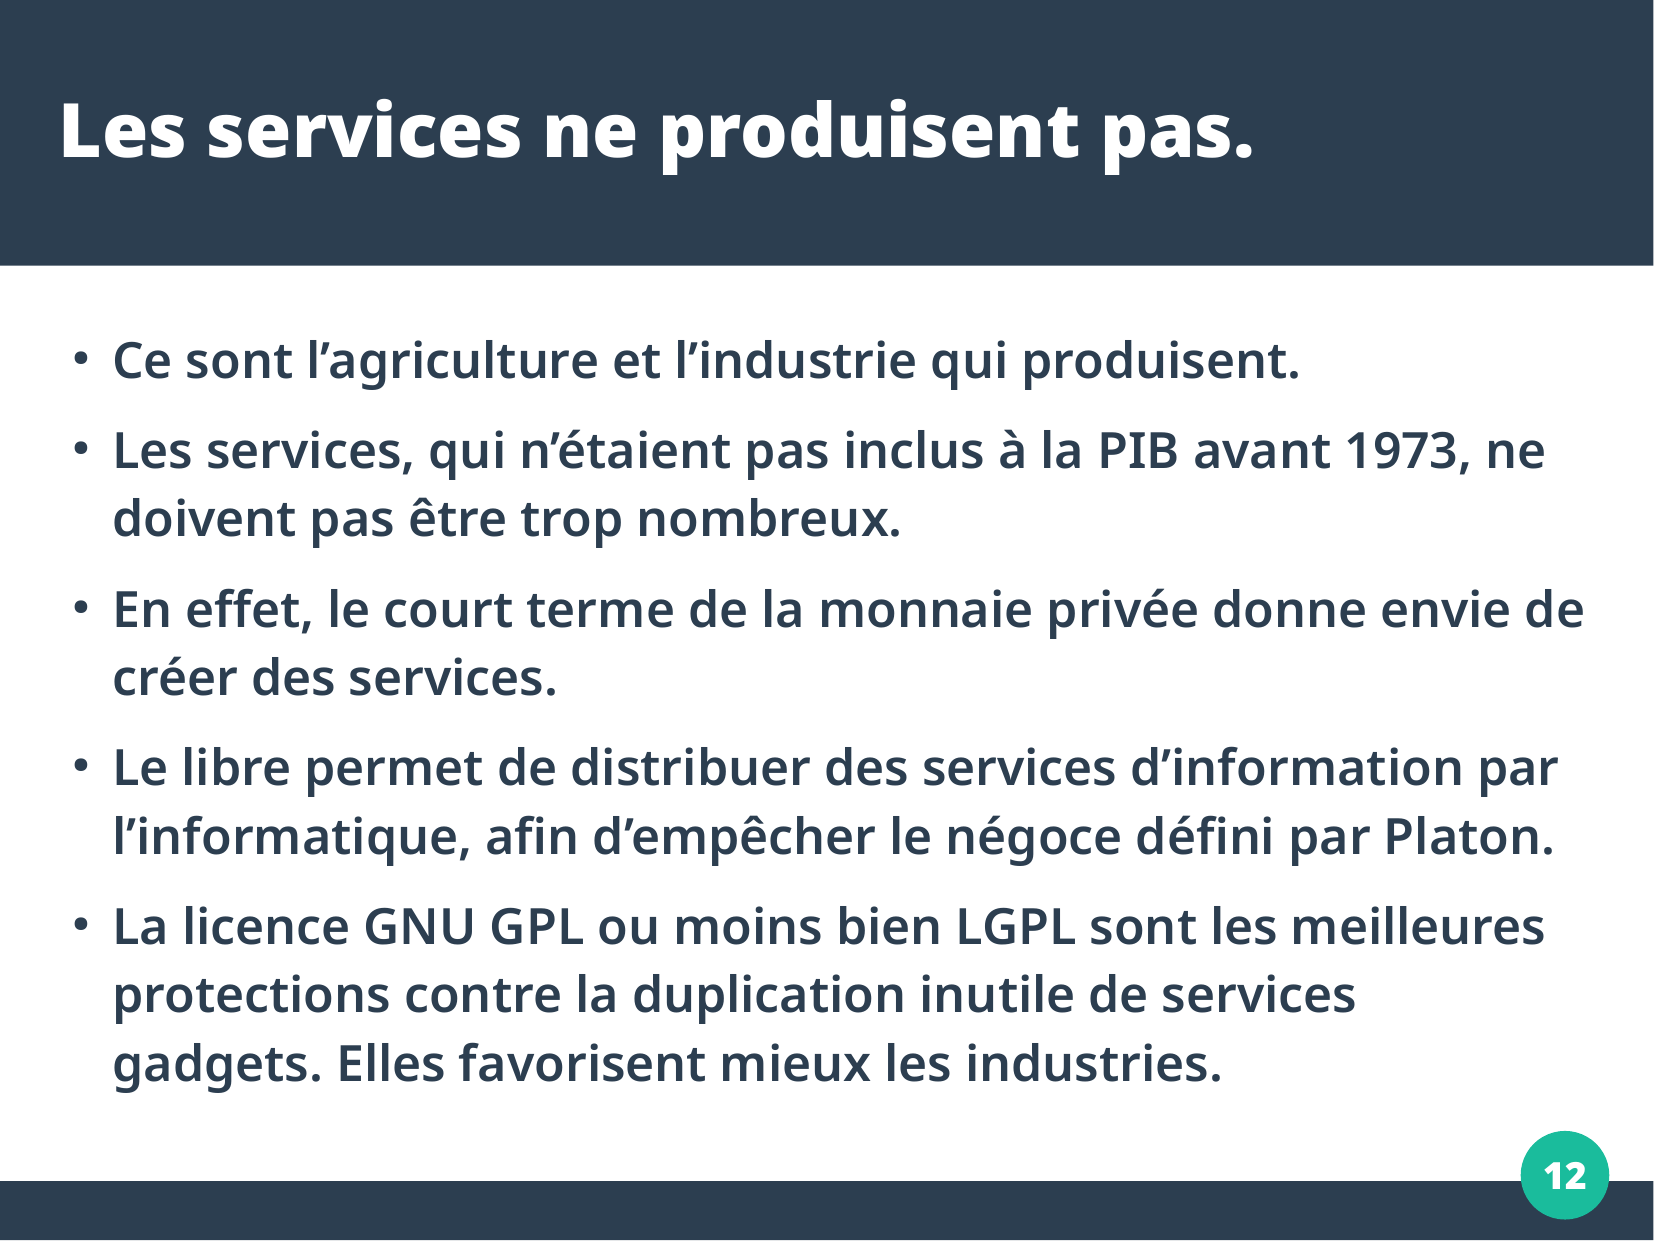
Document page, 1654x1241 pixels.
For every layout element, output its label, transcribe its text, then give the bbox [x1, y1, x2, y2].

list Ce sont l’agriculture et l’industrie qui produisent. Les services, qui n’étaient pas inclus à la PIB avant 1973, ne doivent pas être trop nombreux. En effet, le court terme de la monnaie privée donne envie de créer des services. Le libre permet de distribuer des services d’information par l’informatique, afin d’empêcher le négoce défini par Platon. La licence GNU GPL ou moins bien LGPL sont les meilleures protections contre la duplication inutile de services gadgets. Elles favorisent mieux les industries. [59, 324, 1595, 1152]
title Les services ne produisent pas. [59, 49, 1595, 207]
